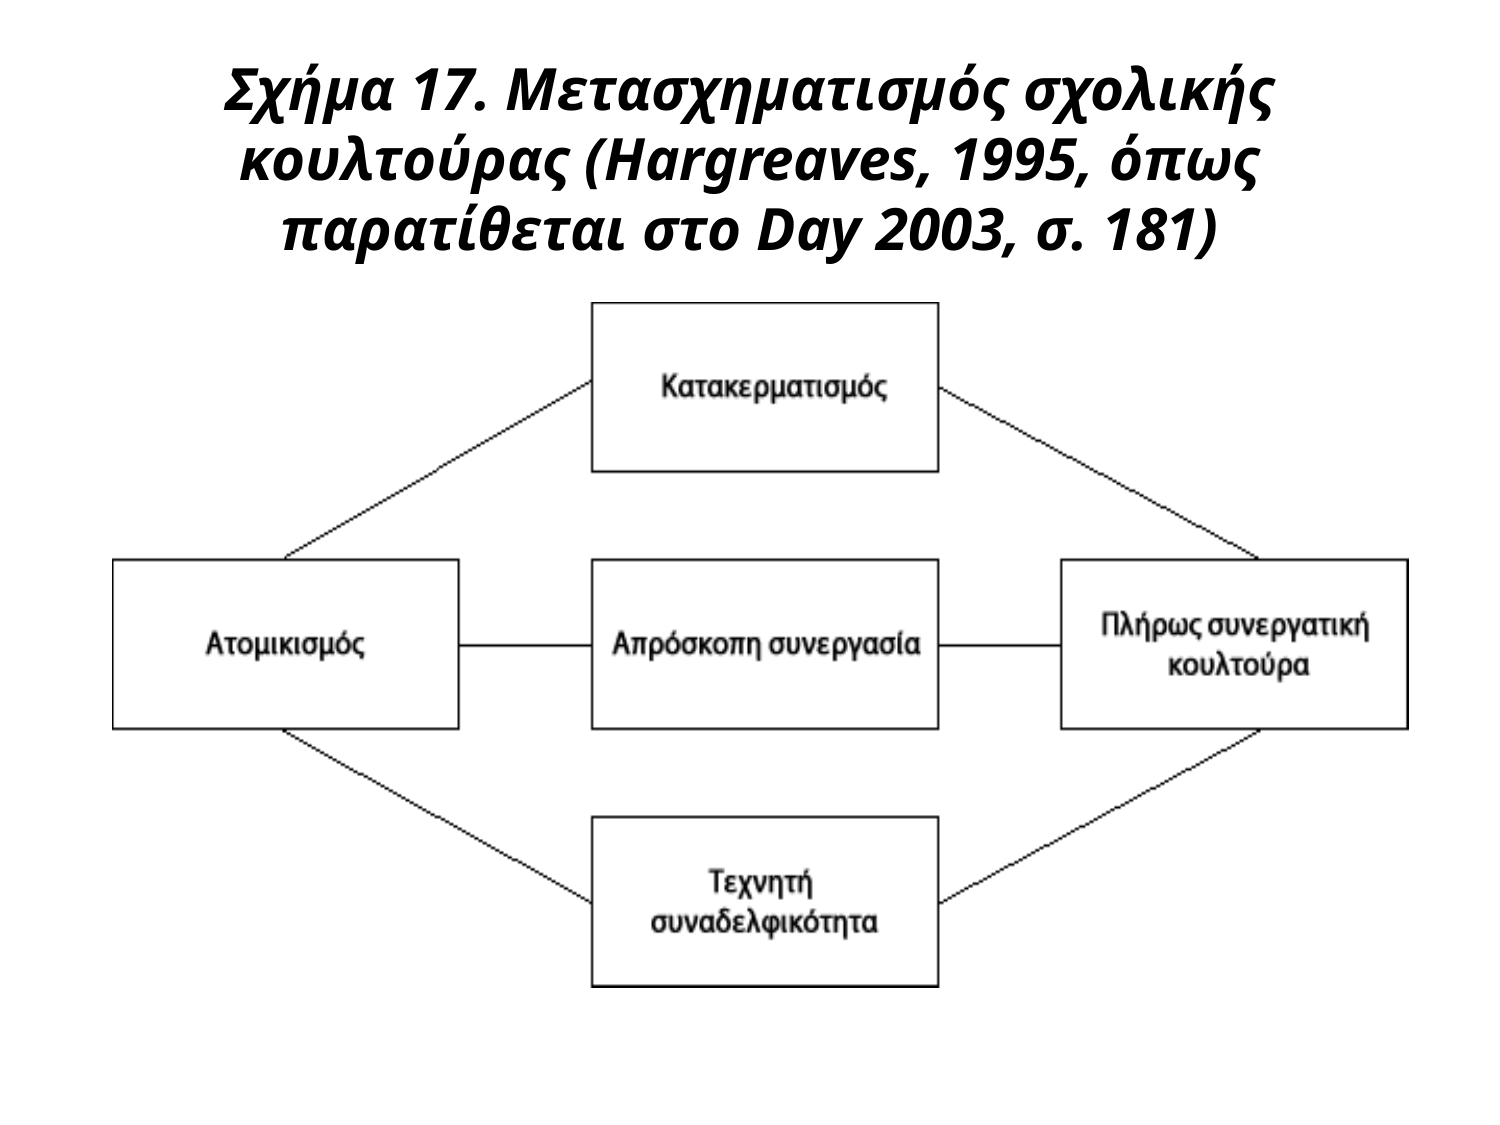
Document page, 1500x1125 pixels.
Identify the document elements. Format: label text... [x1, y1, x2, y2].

picture [112, 302, 1409, 988]
title Σχήμα 17. Μετασχηματισμός σχολικής κουλτούρας (Hargreaves, 1995, όπως παρατίθεται στο Day 2003, σ. 181) [75, 45, 1425, 233]
